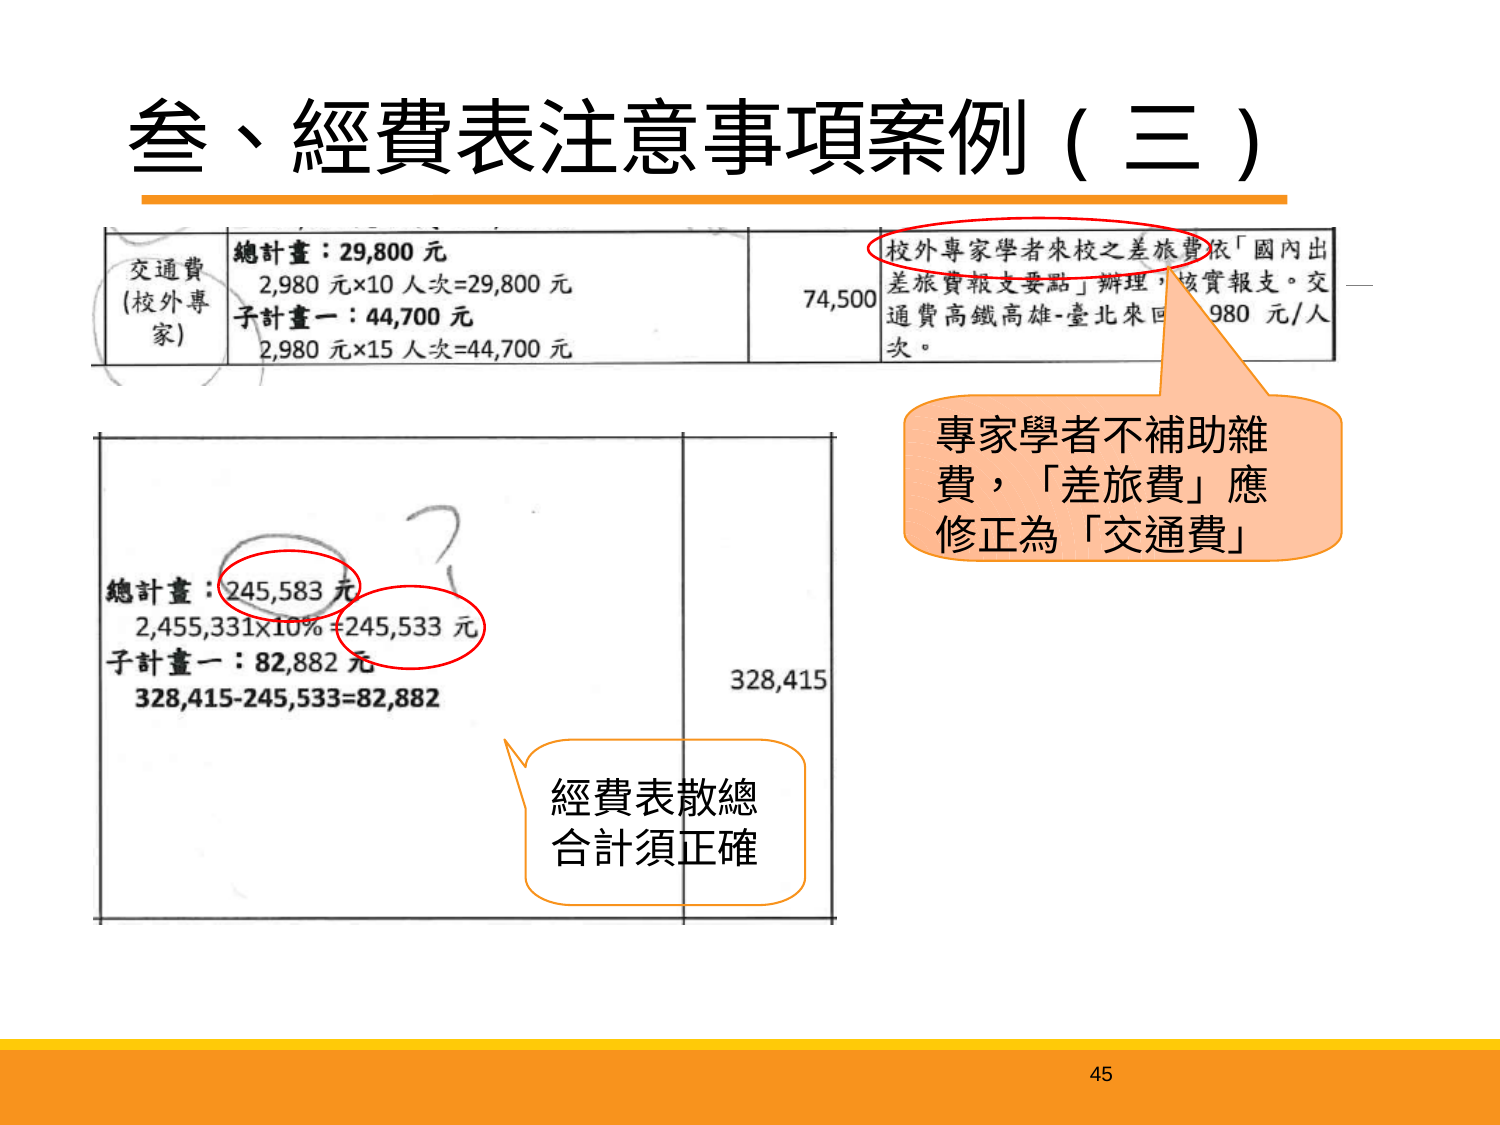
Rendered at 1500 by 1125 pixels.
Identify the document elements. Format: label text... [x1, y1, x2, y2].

title 叁、經費表注意事項案例(三) [91, 16, 1310, 194]
picture [1172, 228, 1346, 386]
picture [870, 228, 1209, 277]
picture [93, 432, 837, 925]
text_box 專家學者不補助雜費，「差旅費」應修正為「交通費」 [904, 266, 1342, 561]
text_box 45 [1074, 1042, 1426, 1103]
picture [91, 228, 1167, 386]
text_box 經費表散總合計須正確 [504, 739, 806, 906]
